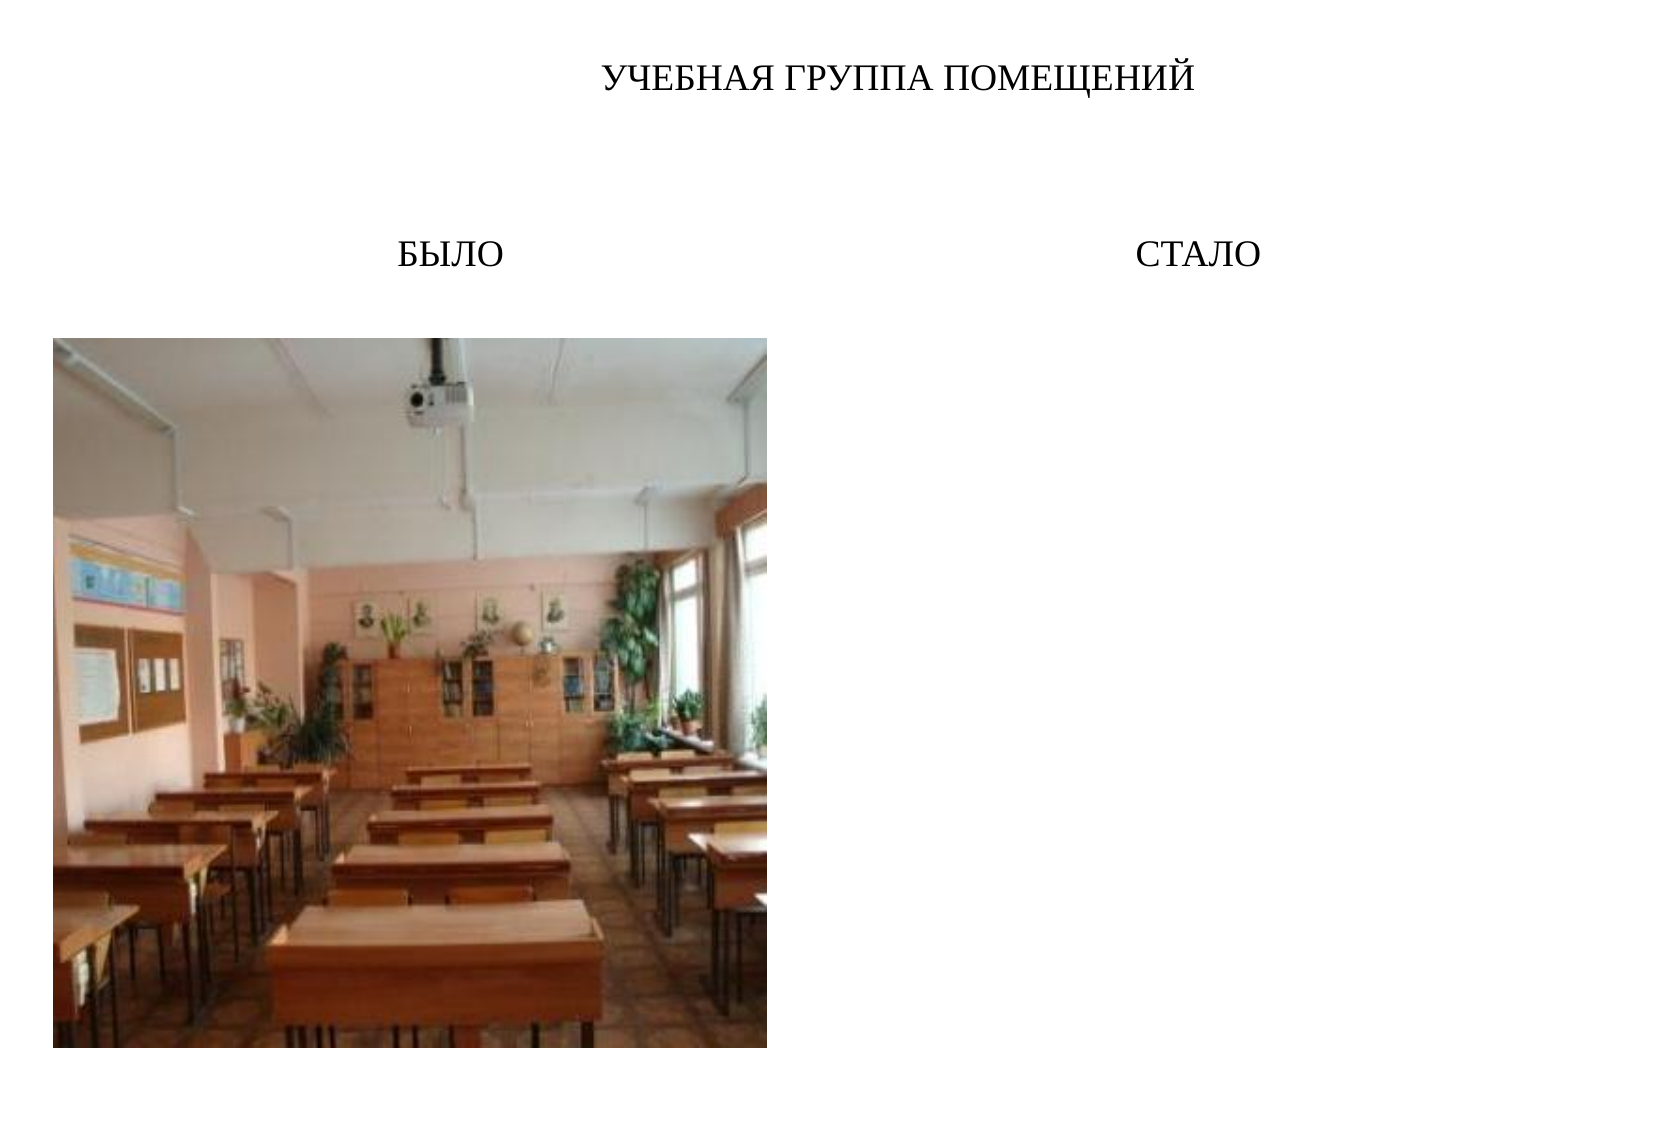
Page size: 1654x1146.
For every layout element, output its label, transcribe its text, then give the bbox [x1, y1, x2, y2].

picture [53, 338, 767, 1048]
text_box СТАЛО [1121, 221, 1276, 281]
text_box БЫЛО [382, 221, 519, 281]
text_box УЧЕБНАЯ ГРУППА ПОМЕЩЕНИЙ [245, 43, 1551, 108]
